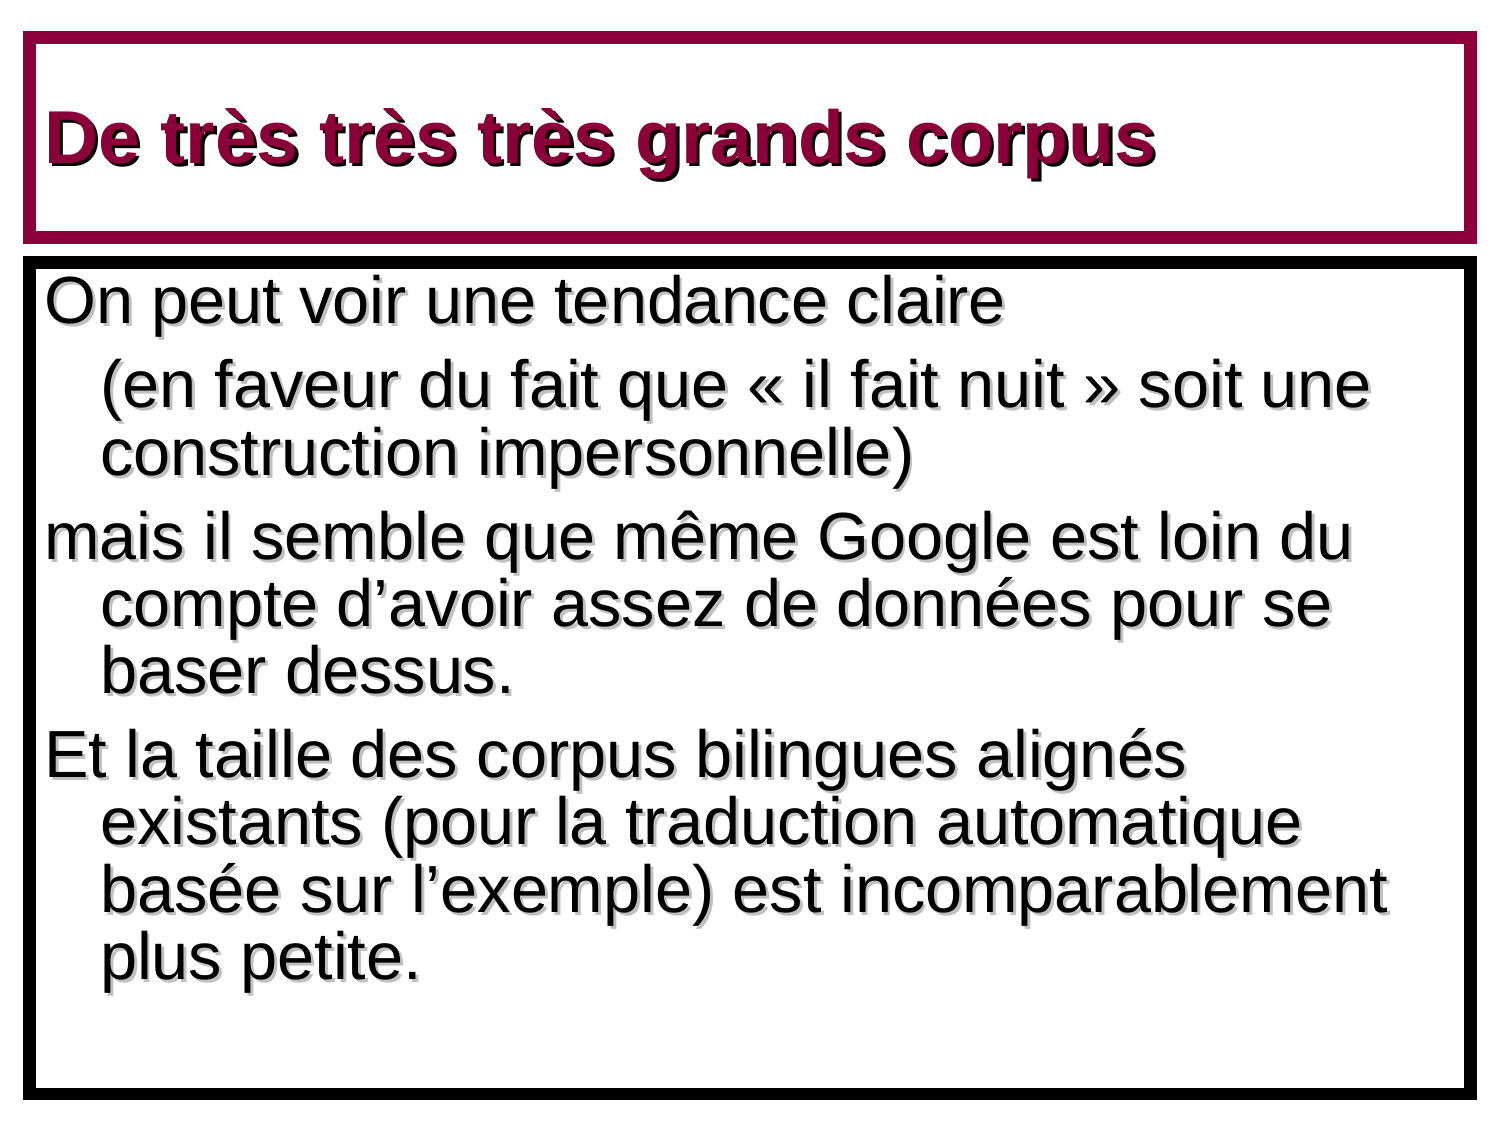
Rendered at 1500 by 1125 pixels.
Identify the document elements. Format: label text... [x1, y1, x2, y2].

list On peut voir une tendance claire (en faveur du fait que « il fait nuit » soit une construction impersonnelle) mais il semble que même Google est loin du compte d’avoir assez de données pour se baser dessus. Et la taille des corpus bilingues alignés existants (pour la traduction automatique basée sur l’exemple) est incomparablement plus petite. [29, 262, 1471, 1095]
title De très très très grands corpus [29, 37, 1471, 238]
